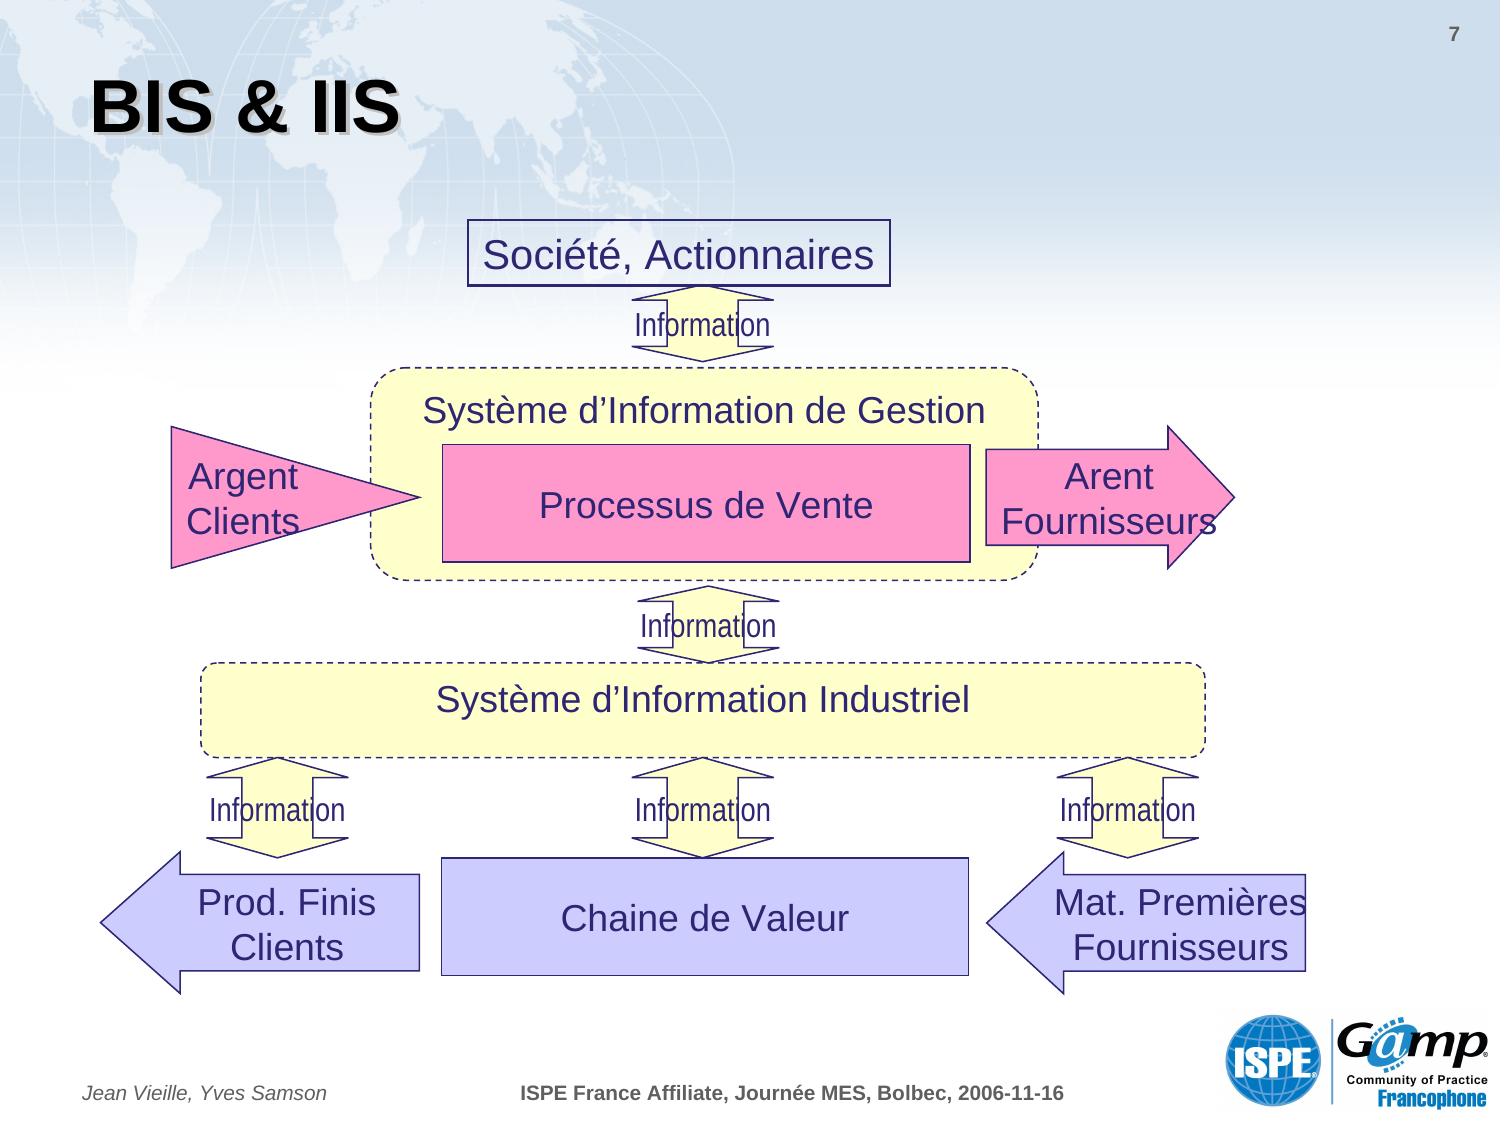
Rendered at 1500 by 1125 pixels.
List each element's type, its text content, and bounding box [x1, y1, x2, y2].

text_box Argent Clients [171, 426, 420, 569]
picture [1219, 1008, 1490, 1113]
text_box Société, Actionnaires [467, 220, 890, 286]
text_box Information [631, 286, 774, 362]
text_box Information [637, 586, 780, 663]
text_box Mat. Premières Fournisseurs [986, 852, 1306, 994]
text_box Chaine de Valeur [441, 857, 969, 976]
text_box Processus de Vente [442, 444, 970, 563]
text_box Information [1056, 757, 1199, 858]
text_box Système d’Information Industriel [200, 662, 1206, 758]
text_box Information [631, 757, 774, 858]
text_box Système d’Information de Gestion [370, 367, 1039, 581]
text_box Arent Fournisseurs [986, 426, 1235, 569]
text_box Prod. Finis Clients [100, 851, 420, 994]
title BIS & IIS [75, 8, 1426, 197]
picture [0, 0, 1500, 962]
text_box Information [206, 757, 349, 858]
